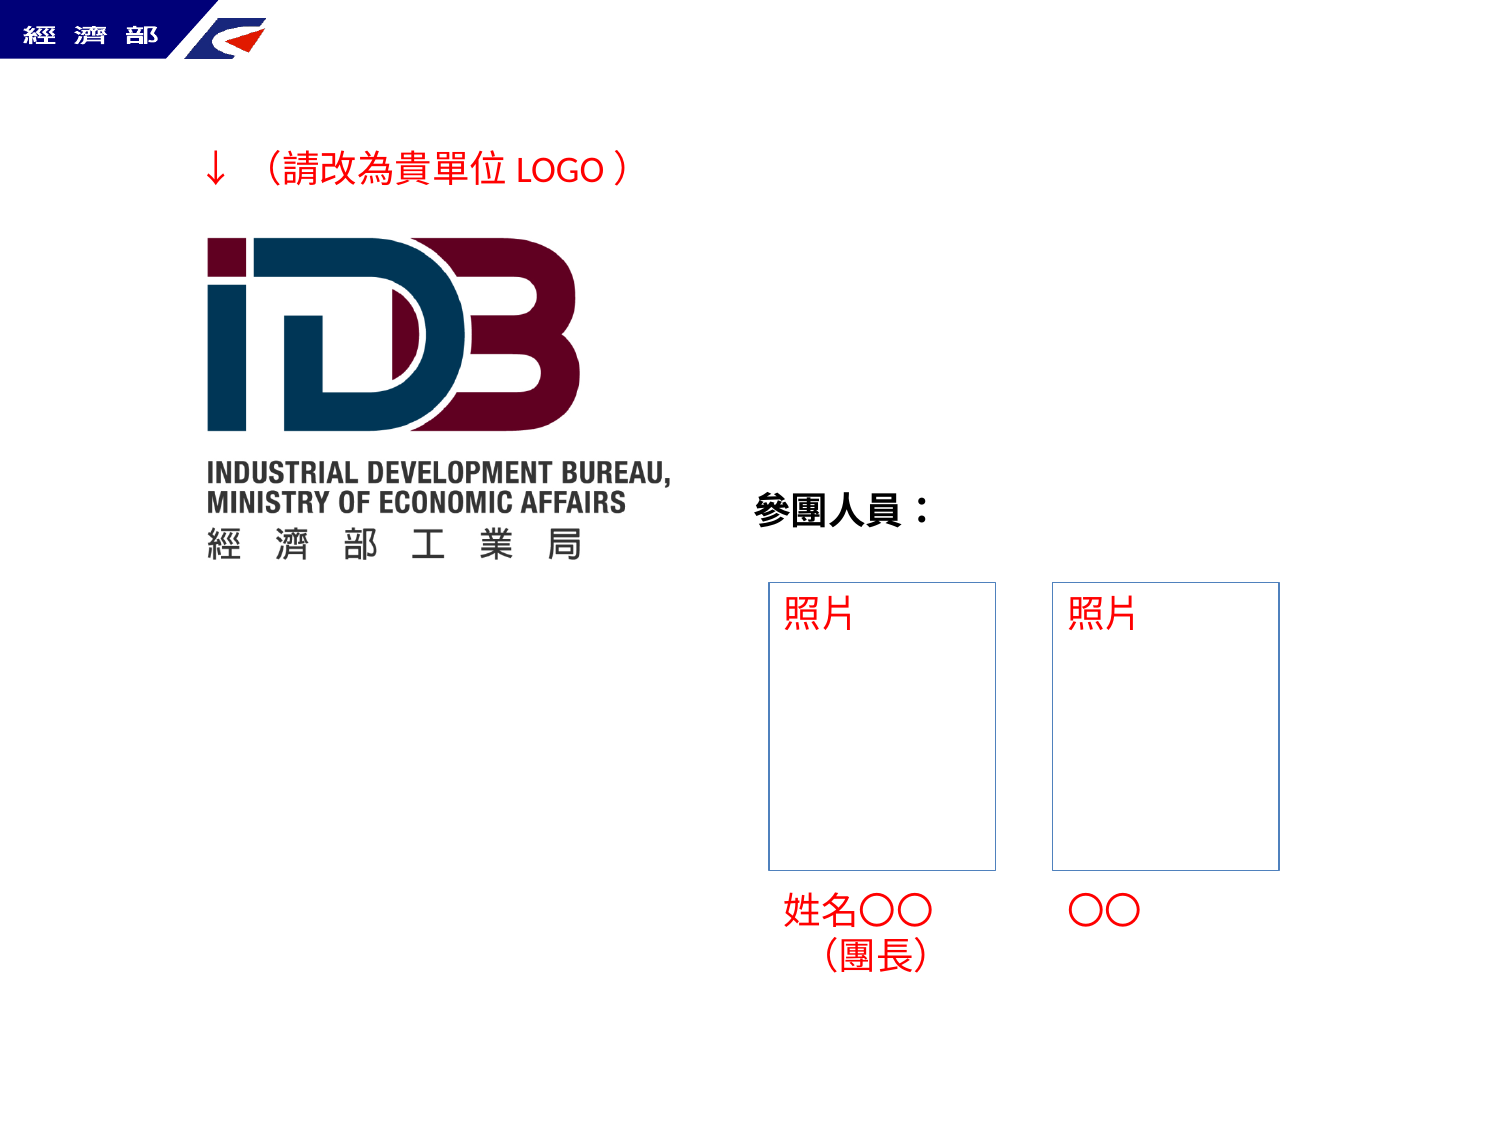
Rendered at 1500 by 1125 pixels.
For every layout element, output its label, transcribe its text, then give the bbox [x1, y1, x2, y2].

text_box 〇〇 [1052, 880, 1158, 940]
picture [146, 184, 772, 634]
text_box 照片 [1052, 582, 1280, 871]
text_box ↓（請改為貴單位LOGO） [183, 137, 916, 198]
text_box 姓名〇〇 （團長） [769, 880, 967, 985]
text_box 參團人員： [738, 479, 958, 541]
text_box 照片 [768, 582, 996, 871]
